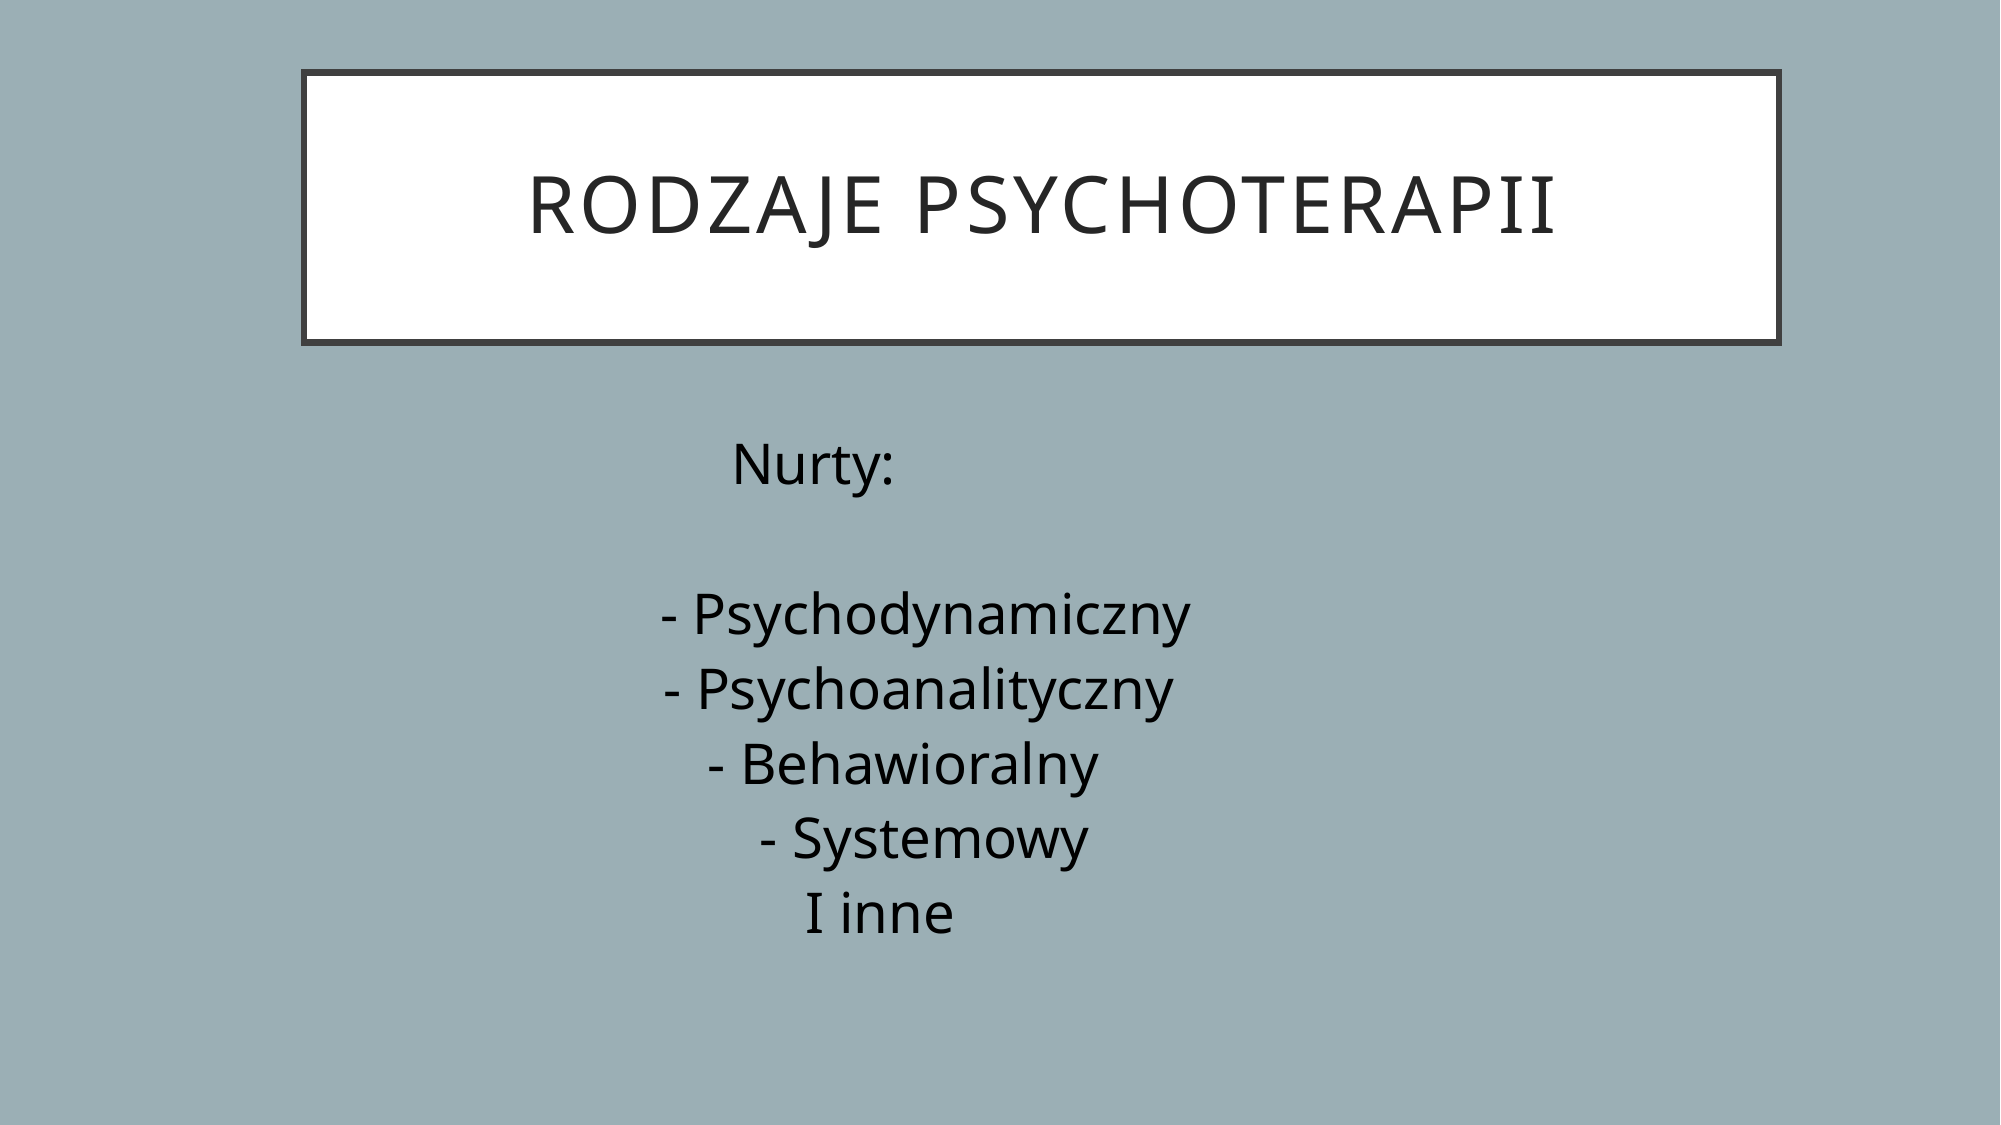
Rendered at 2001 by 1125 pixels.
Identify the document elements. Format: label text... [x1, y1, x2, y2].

title Rodzaje psychoterapii [304, 72, 1780, 343]
subtitle Nurty: - Psychodynamiczny - Psychoanalityczny - Behawioralny - Systemowy I inne [29, 434, 1659, 960]
